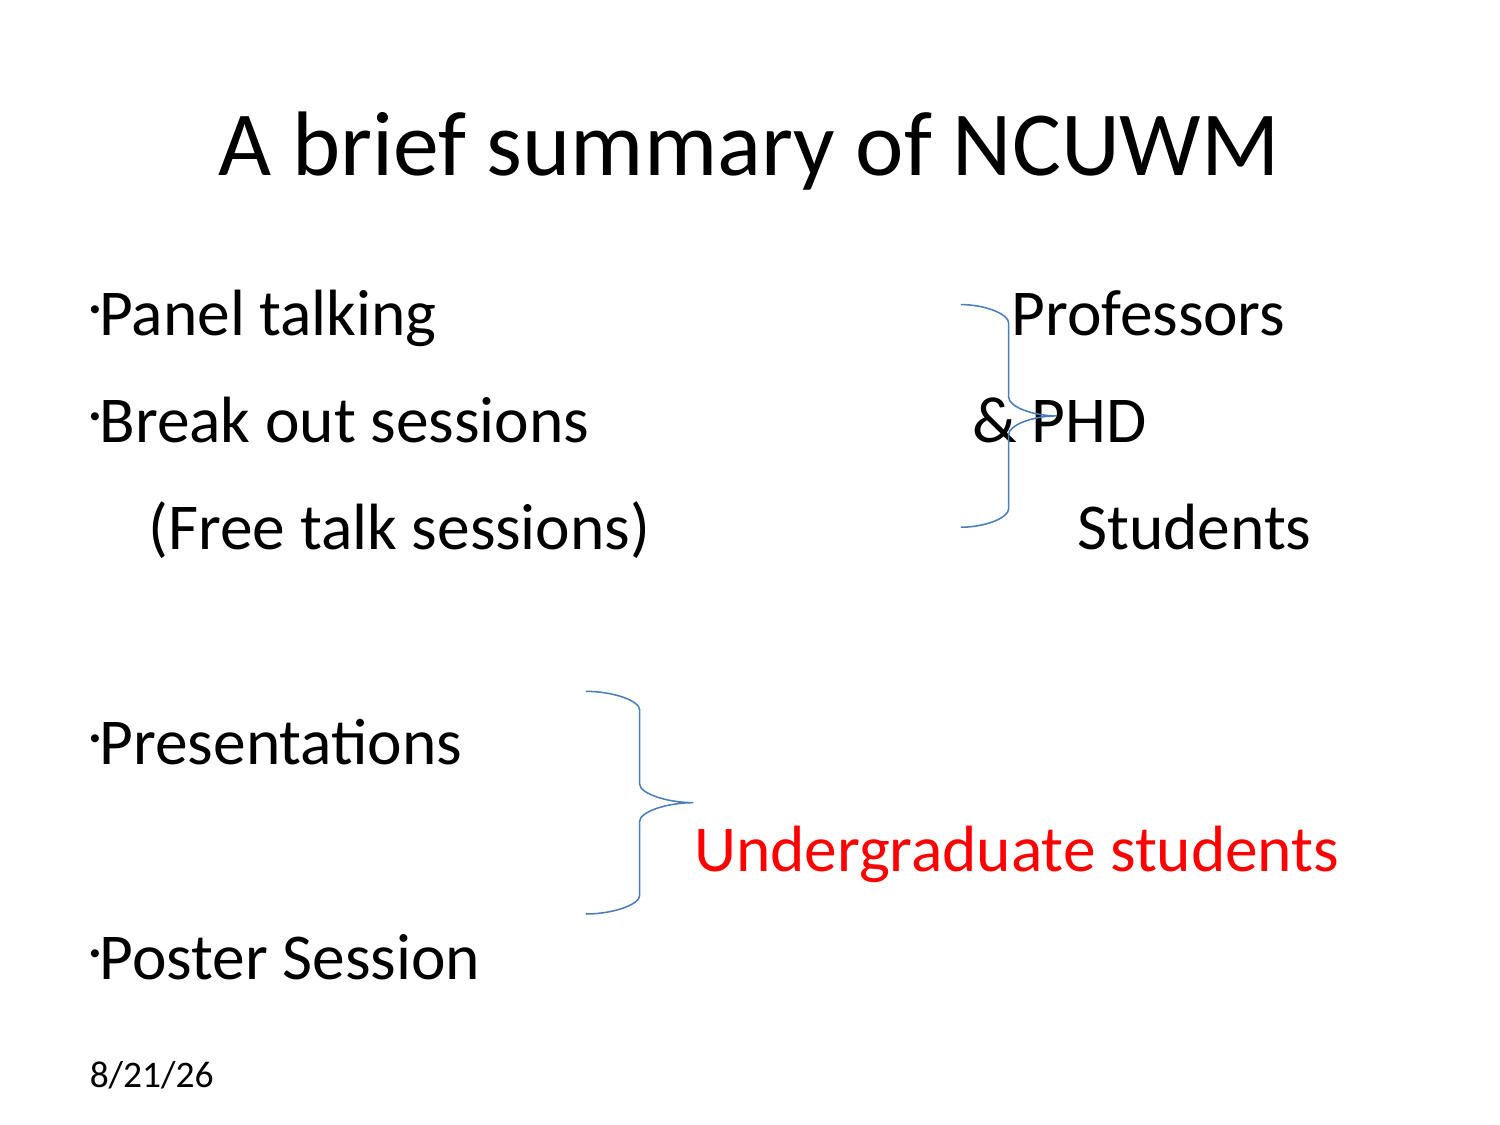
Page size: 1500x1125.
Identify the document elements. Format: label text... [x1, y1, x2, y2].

list Panel talking Professors Break out sessions & PHD (Free talk sessions) Students Presentations Undergraduate students Poster Session [75, 262, 1425, 1005]
text_box 11/12/2025 [75, 1042, 425, 1103]
title A brief summary of NCUWM [75, 45, 1425, 233]
